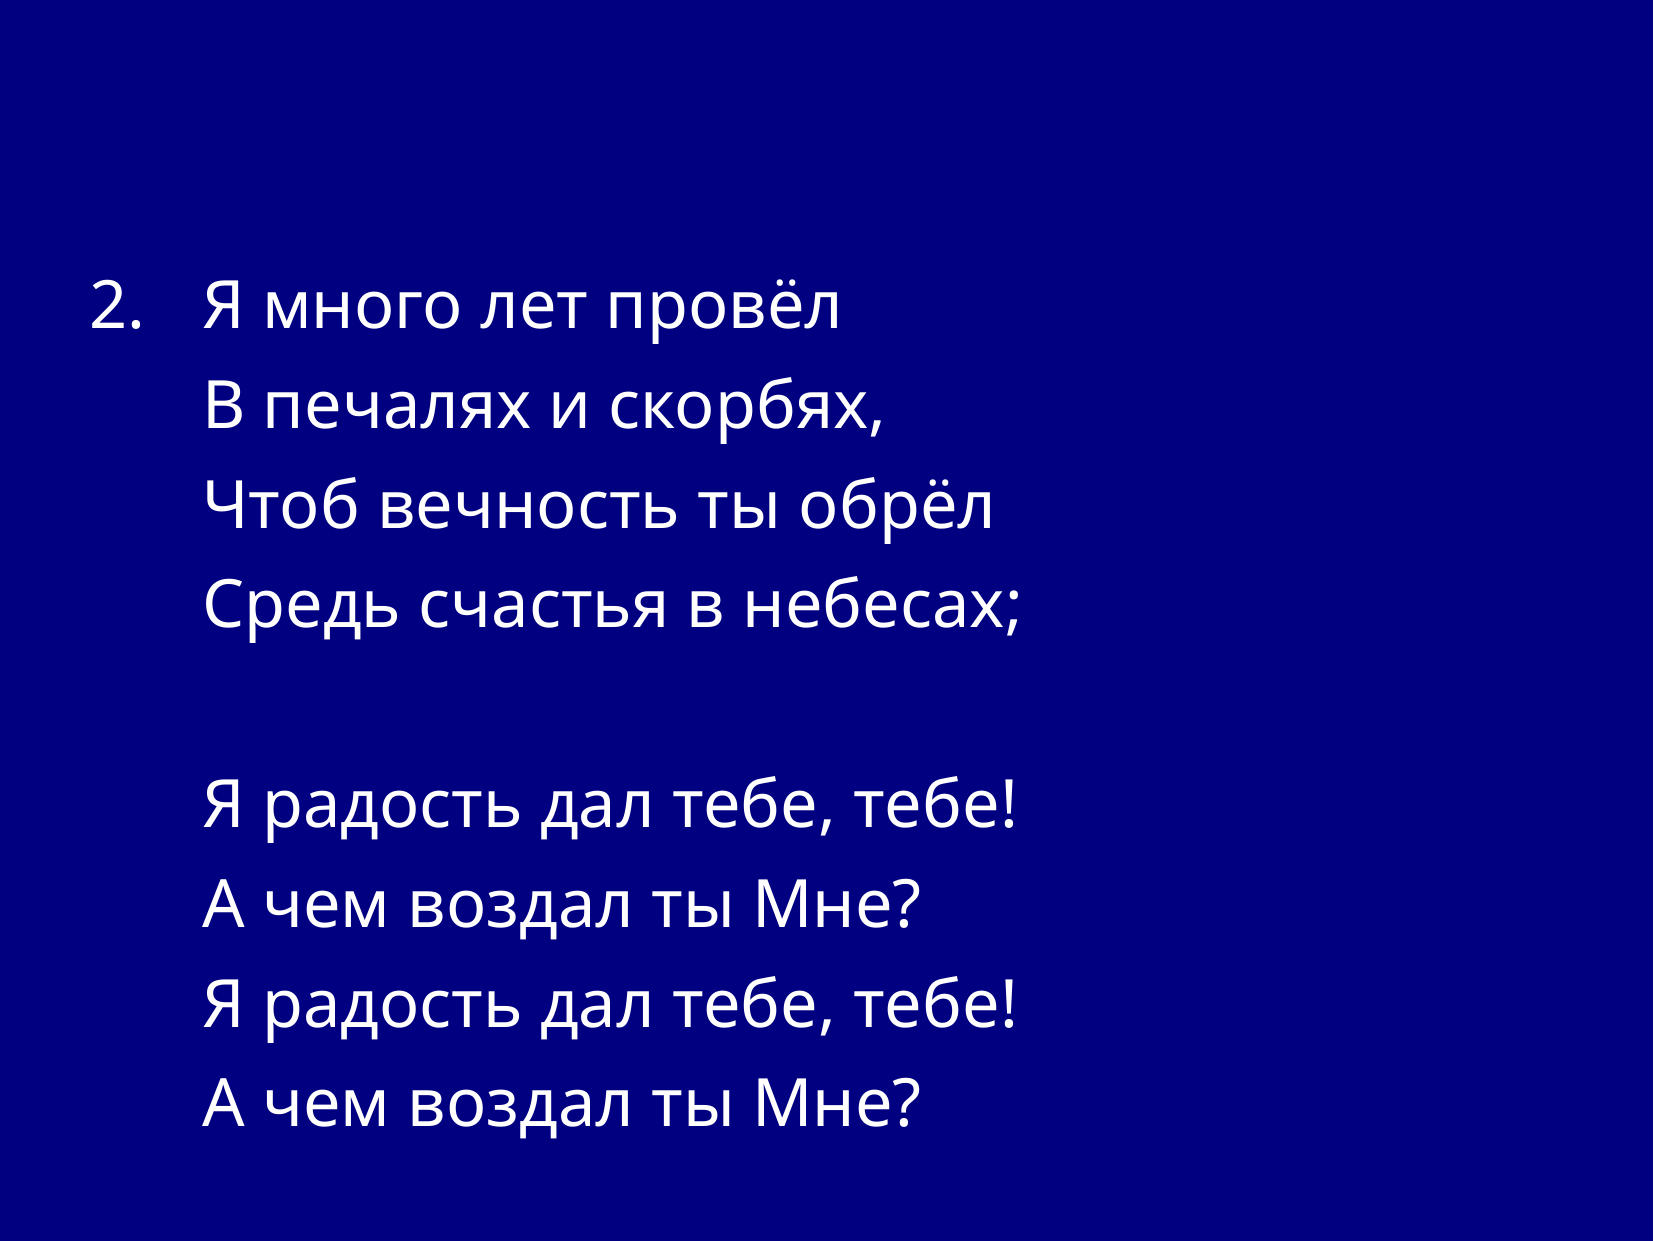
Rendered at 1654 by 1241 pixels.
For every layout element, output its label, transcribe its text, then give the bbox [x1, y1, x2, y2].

text_box 2. Я много лет провёл В печалях и скорбях, Чтоб вечность ты обрёл Средь счастья в небесах; Я радость дал тебе, тебе! А чем воздал ты Мне? Я радость дал тебе, тебе! А чем воздал ты Мне? [75, 150, 1576, 1163]
